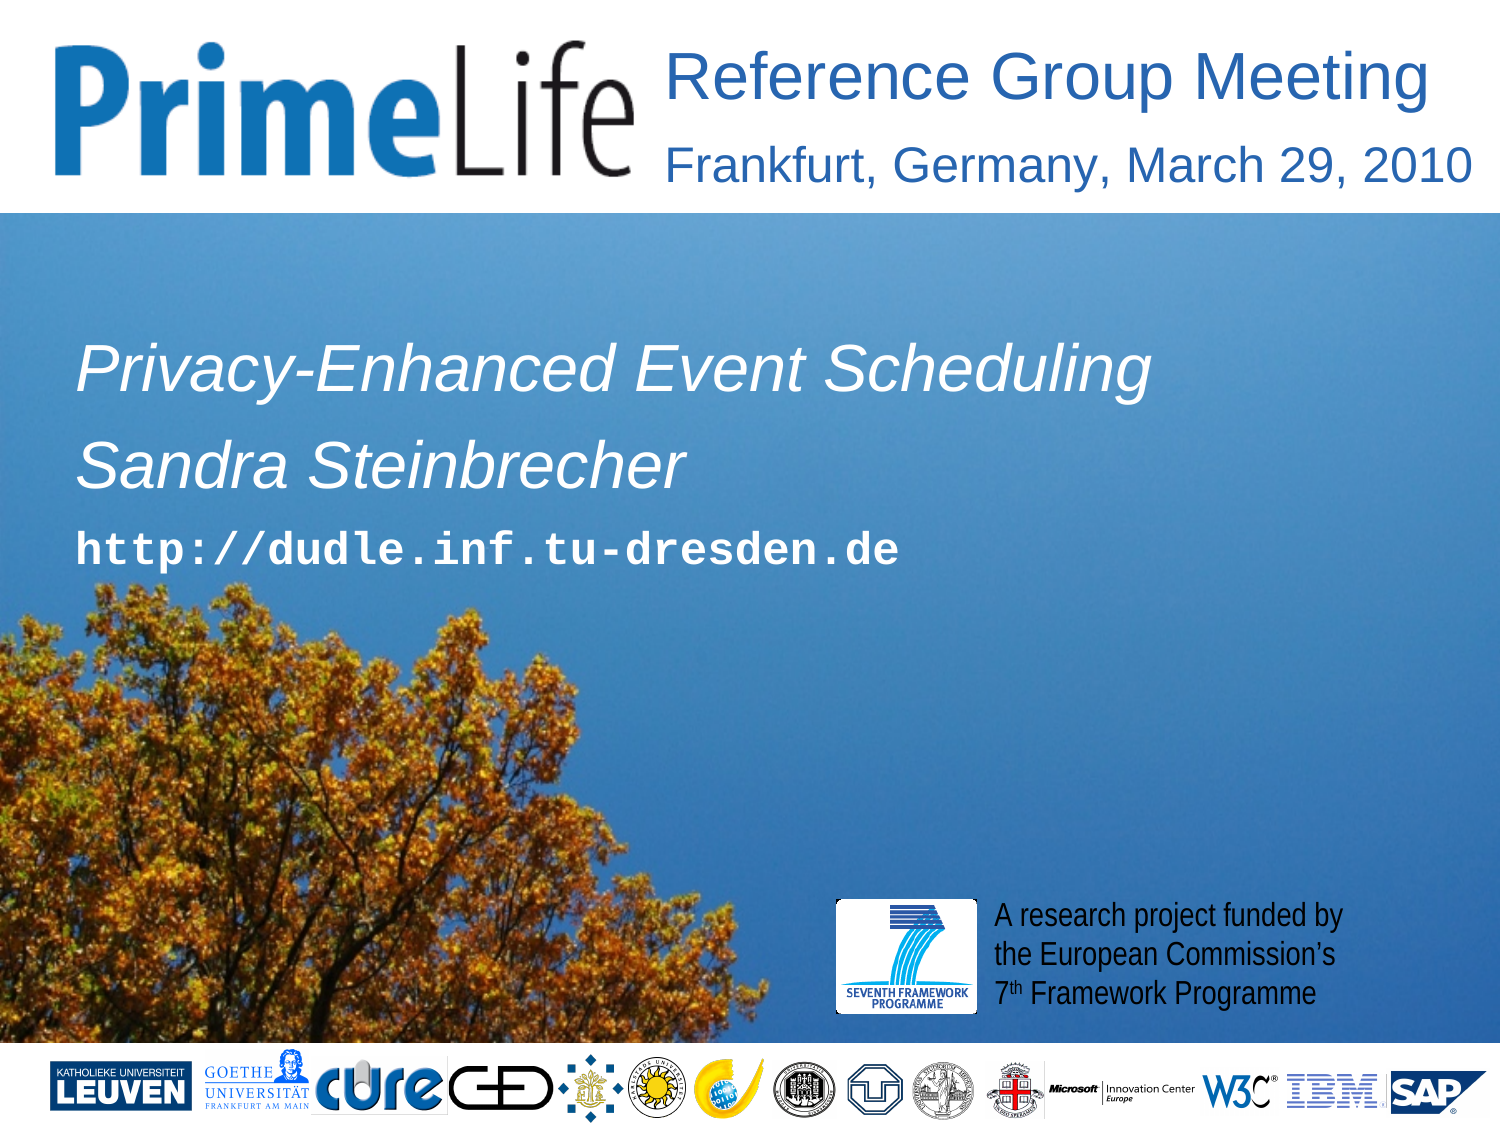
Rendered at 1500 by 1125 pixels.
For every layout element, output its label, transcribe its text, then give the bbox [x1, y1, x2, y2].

text_box A research project funded by the European Commission’s 7th Framework Programme [979, 887, 1500, 1026]
picture [912, 1057, 978, 1120]
picture [691, 1058, 764, 1120]
list Privacy-Enhanced Event Scheduling Sandra Steinbrecher http://dudle.inf.tu-dresden.de [75, 324, 1426, 579]
picture [847, 1064, 908, 1115]
picture [0, 213, 1500, 1043]
text_box [0, 0, 1500, 213]
text_box [0, 1043, 1500, 1125]
picture [1049, 1081, 1195, 1105]
picture [311, 1054, 625, 1125]
picture [1287, 1068, 1490, 1118]
picture [985, 1061, 1045, 1120]
picture [205, 1049, 309, 1109]
picture [772, 1060, 837, 1119]
picture [37, 11, 649, 199]
text_box Reference Group Meeting Frankfurt, Germany, March 29, 2010 [649, 0, 1500, 201]
picture [50, 1061, 192, 1111]
picture [628, 1057, 686, 1118]
picture [1200, 1067, 1280, 1116]
